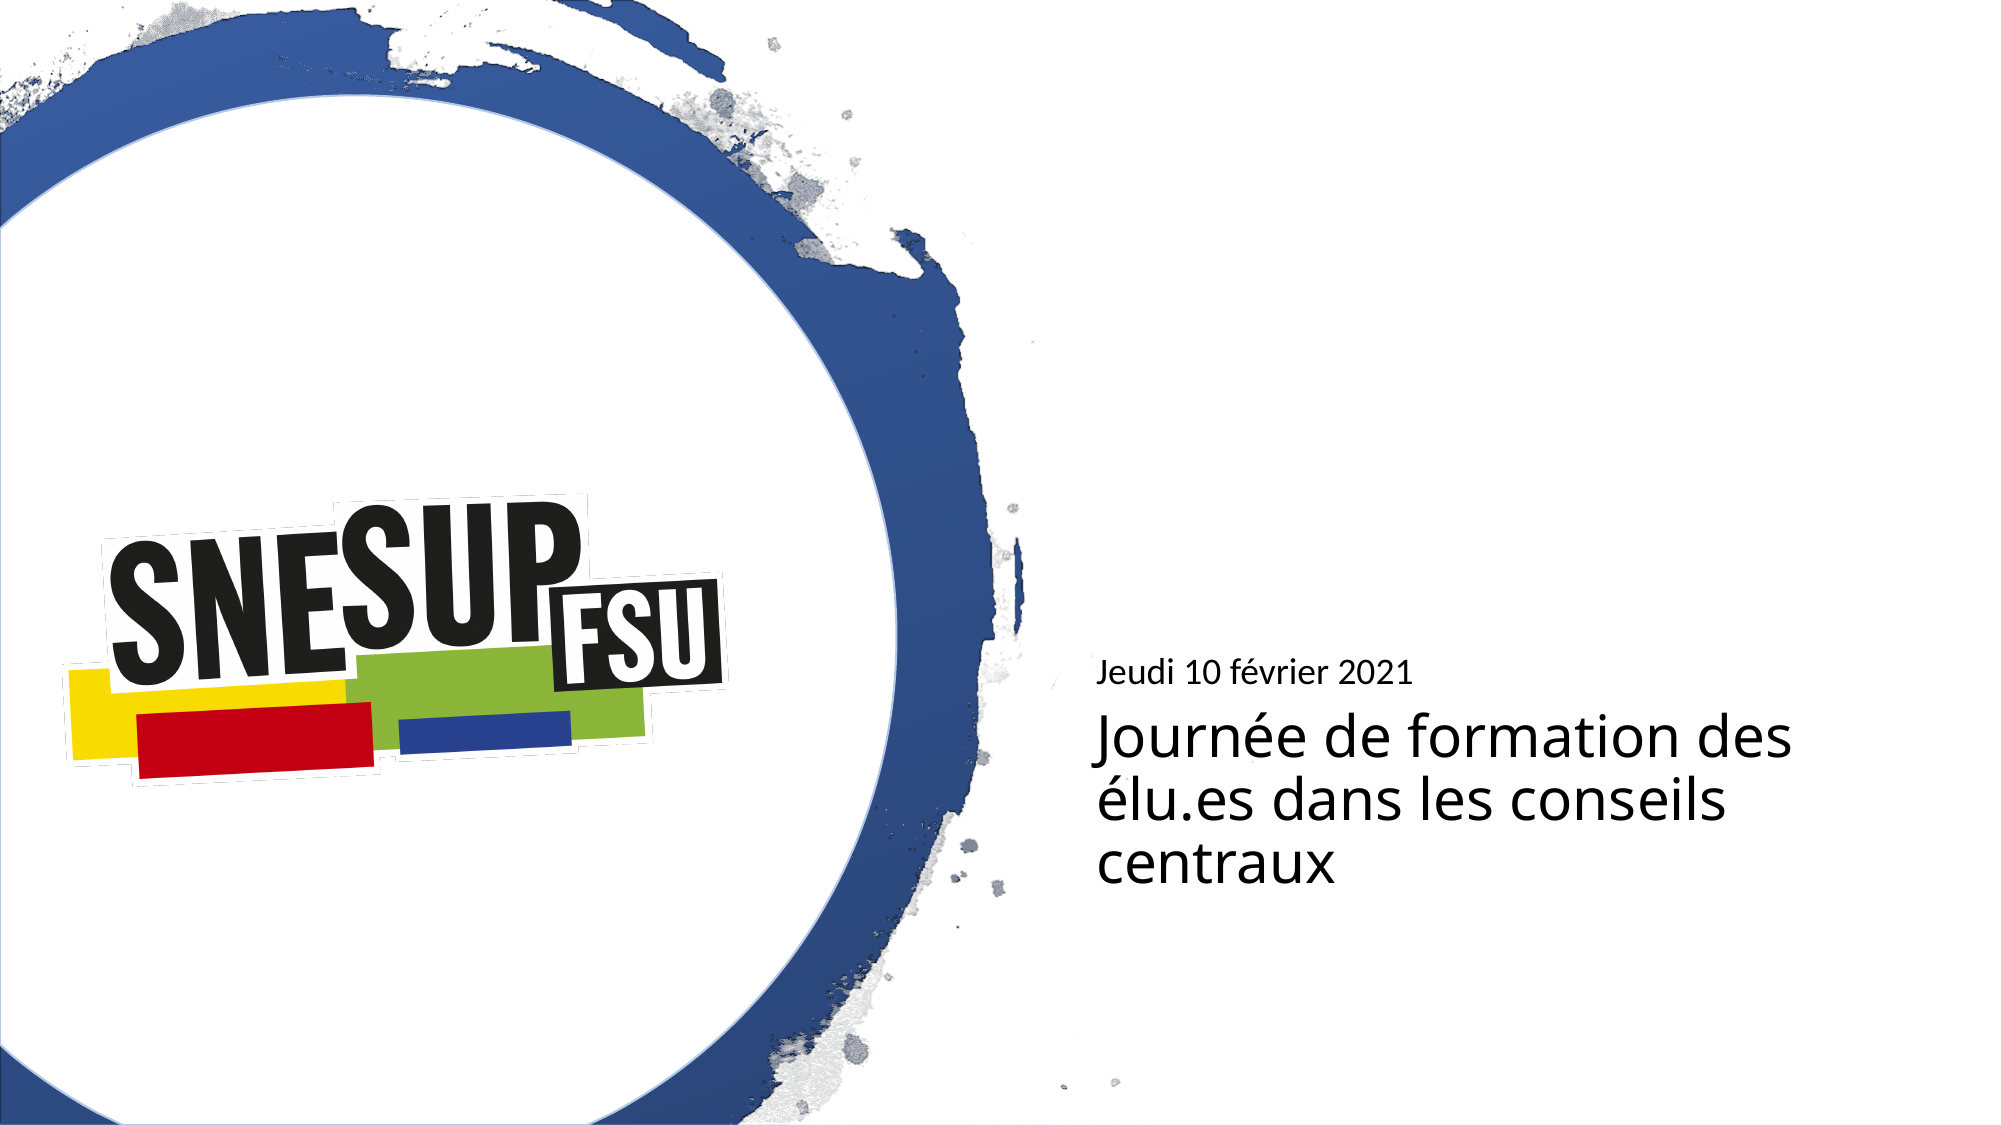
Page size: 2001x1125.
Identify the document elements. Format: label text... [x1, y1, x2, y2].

picture [55, 480, 736, 795]
title Journée de formation des élu.es dans les conseils centraux [1081, 701, 1870, 913]
text_box [0, 95, 897, 1125]
subtitle Jeudi 10 février 2021 [1081, 562, 1870, 701]
picture [0, 0, 2000, 1125]
picture [0, 1046, 120, 1125]
